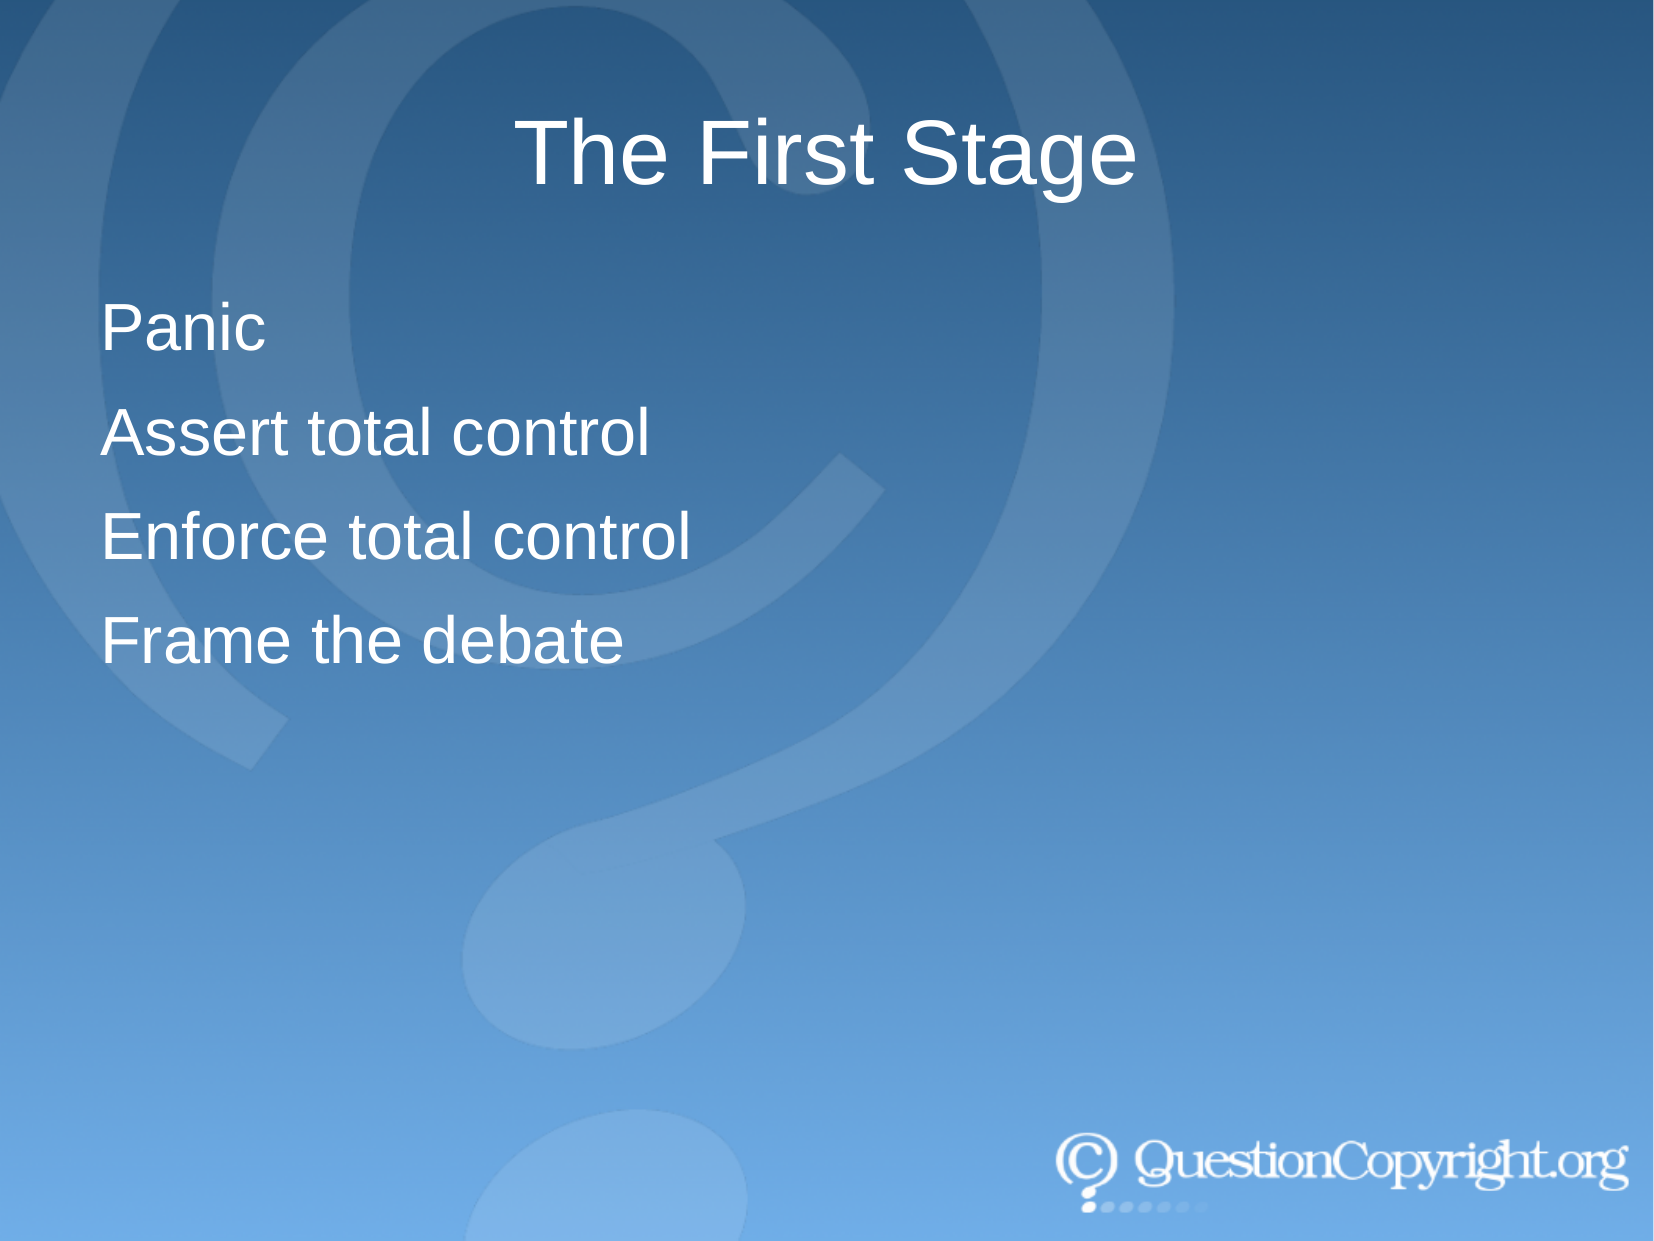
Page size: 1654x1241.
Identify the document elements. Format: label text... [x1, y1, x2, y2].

picture [0, 0, 1654, 1241]
list Panic Assert total control Enforce total control Frame the debate [82, 290, 1571, 1094]
title The First Stage [82, 56, 1571, 250]
